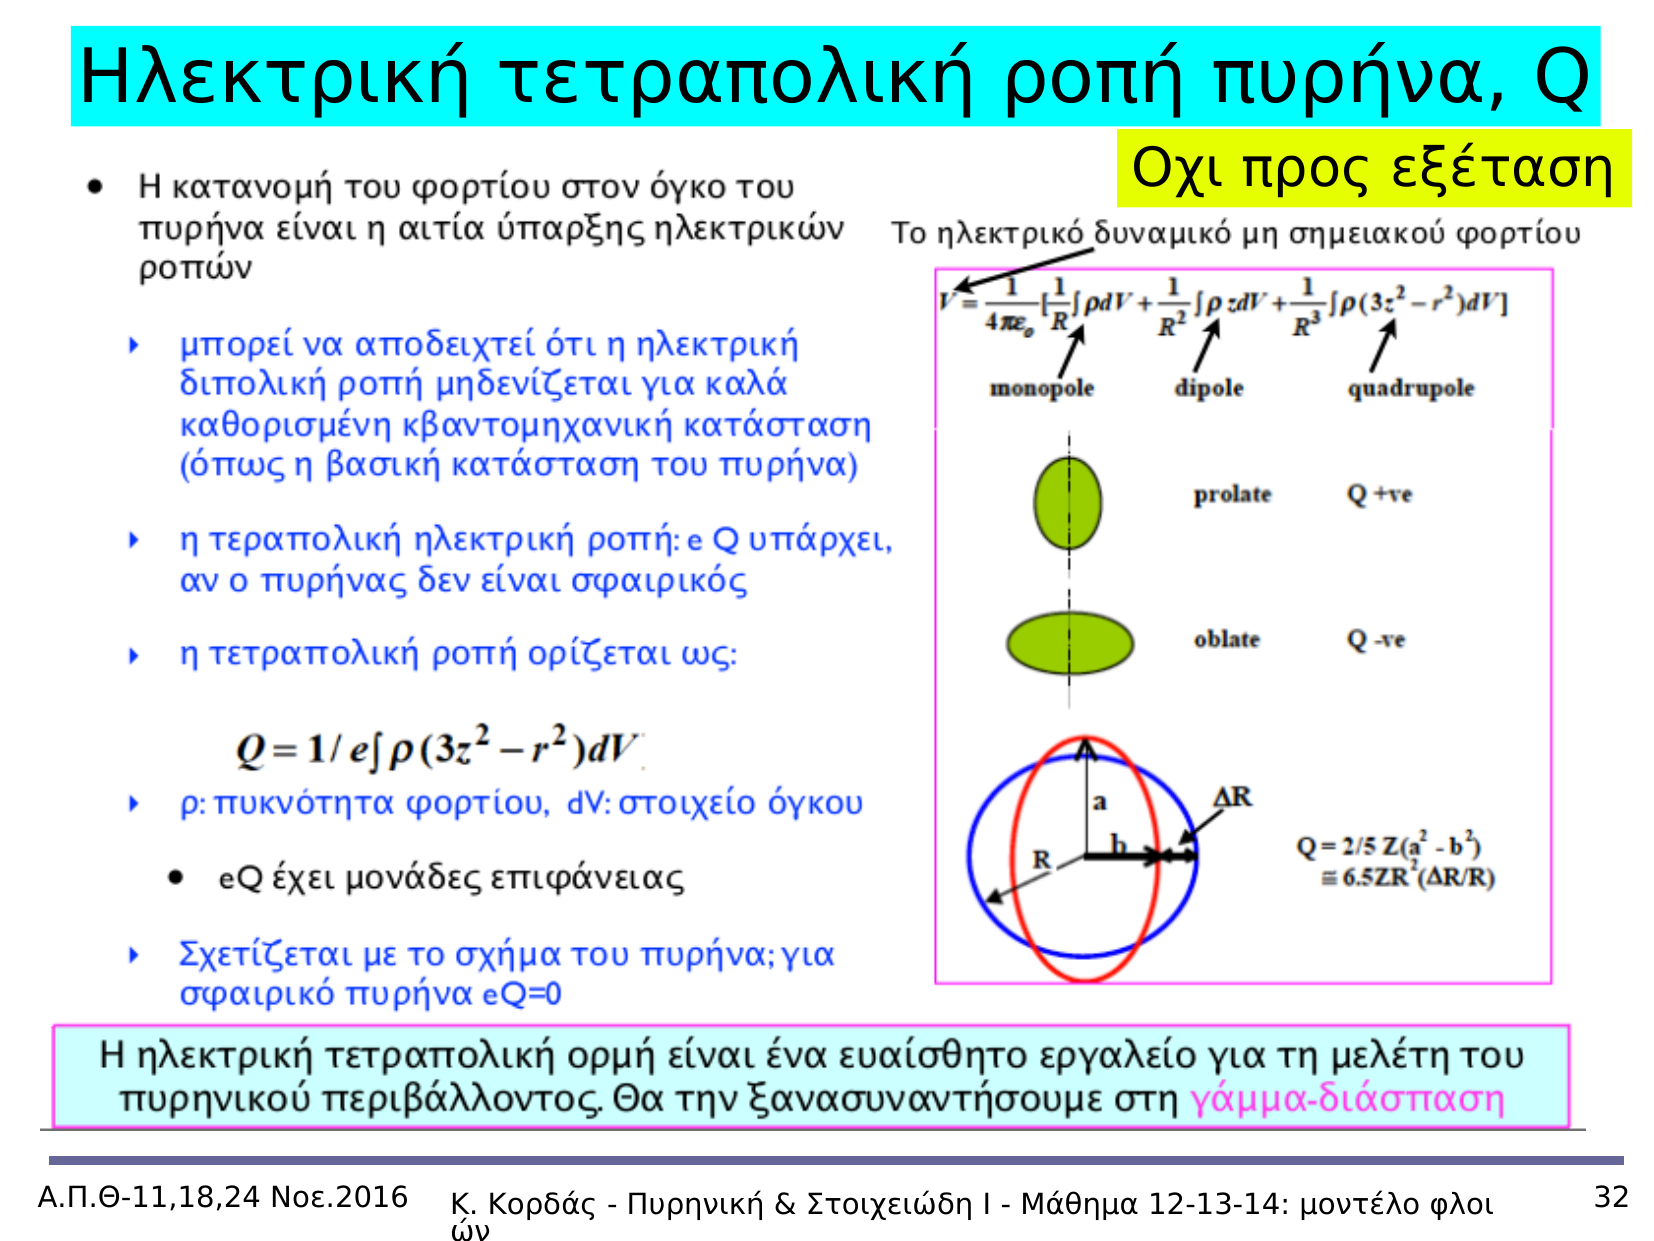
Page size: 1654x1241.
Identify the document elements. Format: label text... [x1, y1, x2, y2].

text_box Οχι προς εξέταση [1117, 129, 1633, 208]
title Ηλεκτρική τετραπολική ροπή πυρήνα, Q [70, 25, 1601, 127]
picture [40, 155, 1586, 1132]
